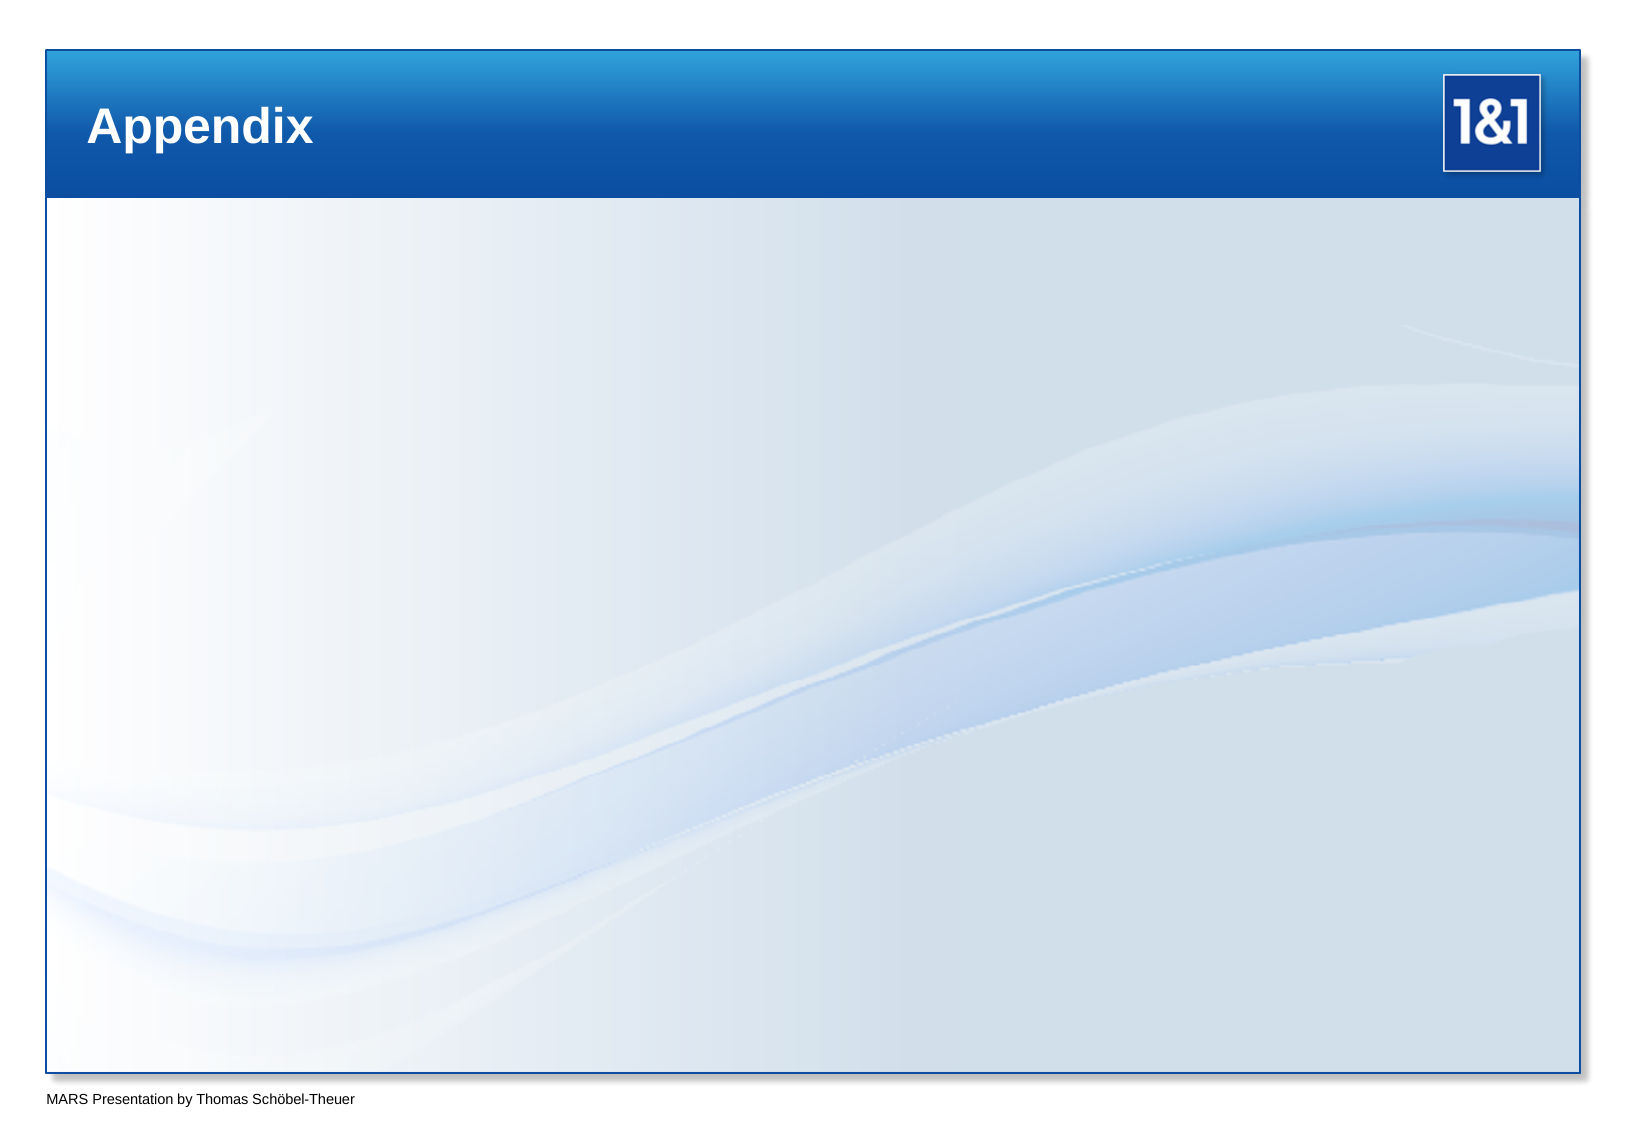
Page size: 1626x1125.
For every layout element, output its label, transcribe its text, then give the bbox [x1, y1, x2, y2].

picture [44, 48, 1597, 1090]
footer MARS Presentation by Thomas Schöbel-Theuer [46, 1068, 561, 1125]
title Appendix [86, 51, 1416, 196]
